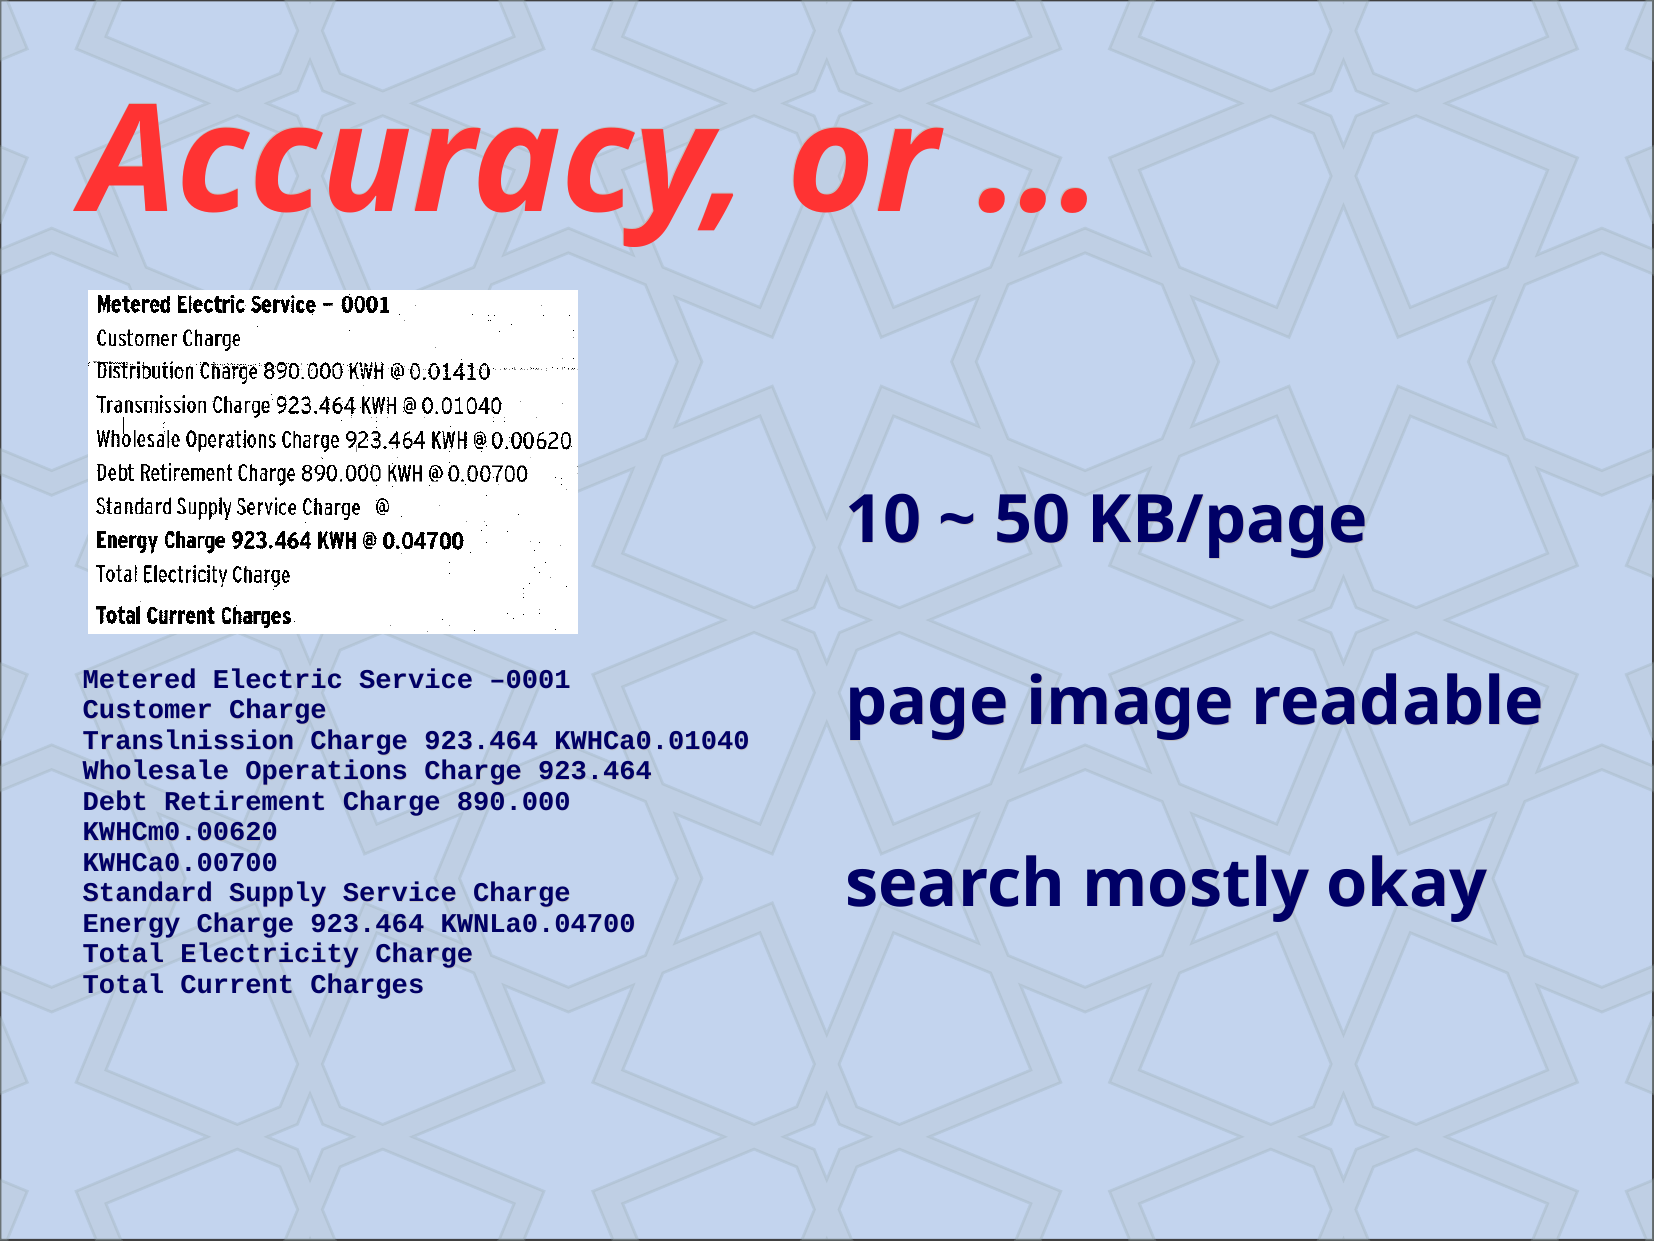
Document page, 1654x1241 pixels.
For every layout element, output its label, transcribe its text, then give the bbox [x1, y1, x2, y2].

title Accuracy, or … [82, 49, 1571, 257]
list 10 ~ 50 KB/page page image readable search mostly okay [845, 290, 1572, 1010]
list Metered Electric Service –0001 Customer Charge Translnission Charge 923.464 KWHCa0.01040 Wholesale Operations Charge 923.464 Debt Retirement Charge 890.000 KWHCm0.00620 KWHCa0.00700 Standard Supply Service Charge Energy Charge 923.464 KWNLa0.04700 Total Electricity Charge Total Current Charges [82, 665, 809, 1009]
picture [88, 290, 578, 634]
